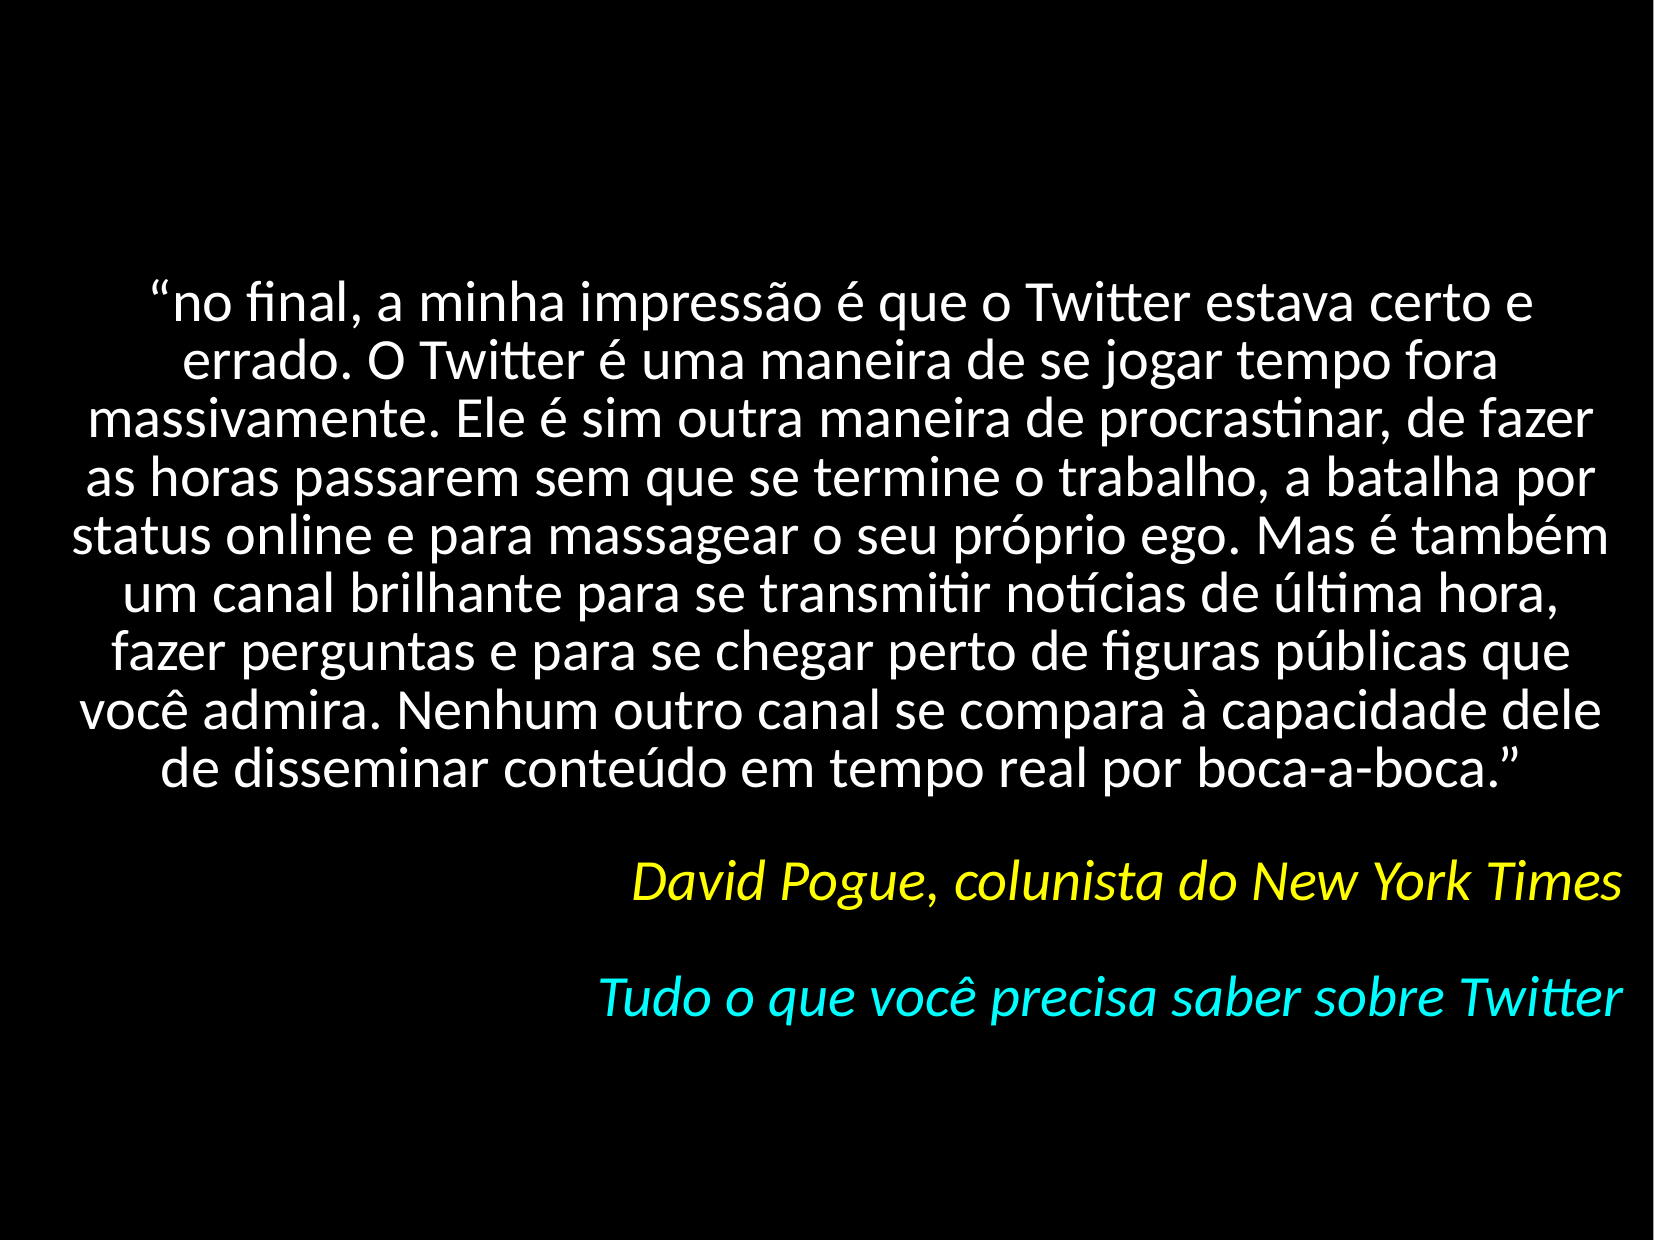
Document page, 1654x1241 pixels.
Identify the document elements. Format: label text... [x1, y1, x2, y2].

subtitle “no final, a minha impressão é que o Twitter estava certo e errado. O Twitter é uma maneira de se jogar tempo fora massivamente. Ele é sim outra maneira de procrastinar, de fazer as horas passarem sem que se termine o trabalho, a batalha por status online e para massagear o seu próprio ego. Mas é também um canal brilhante para se transmitir notícias de última hora, fazer perguntas e para se chegar perto de figuras públicas que você admira. Nenhum outro canal se compara à capacidade dele de disseminar conteúdo em tempo real por boca-a-boca.” David Pogue, colunista do New York Times Tudo o que você precisa saber sobre Twitter [59, 61, 1625, 1147]
